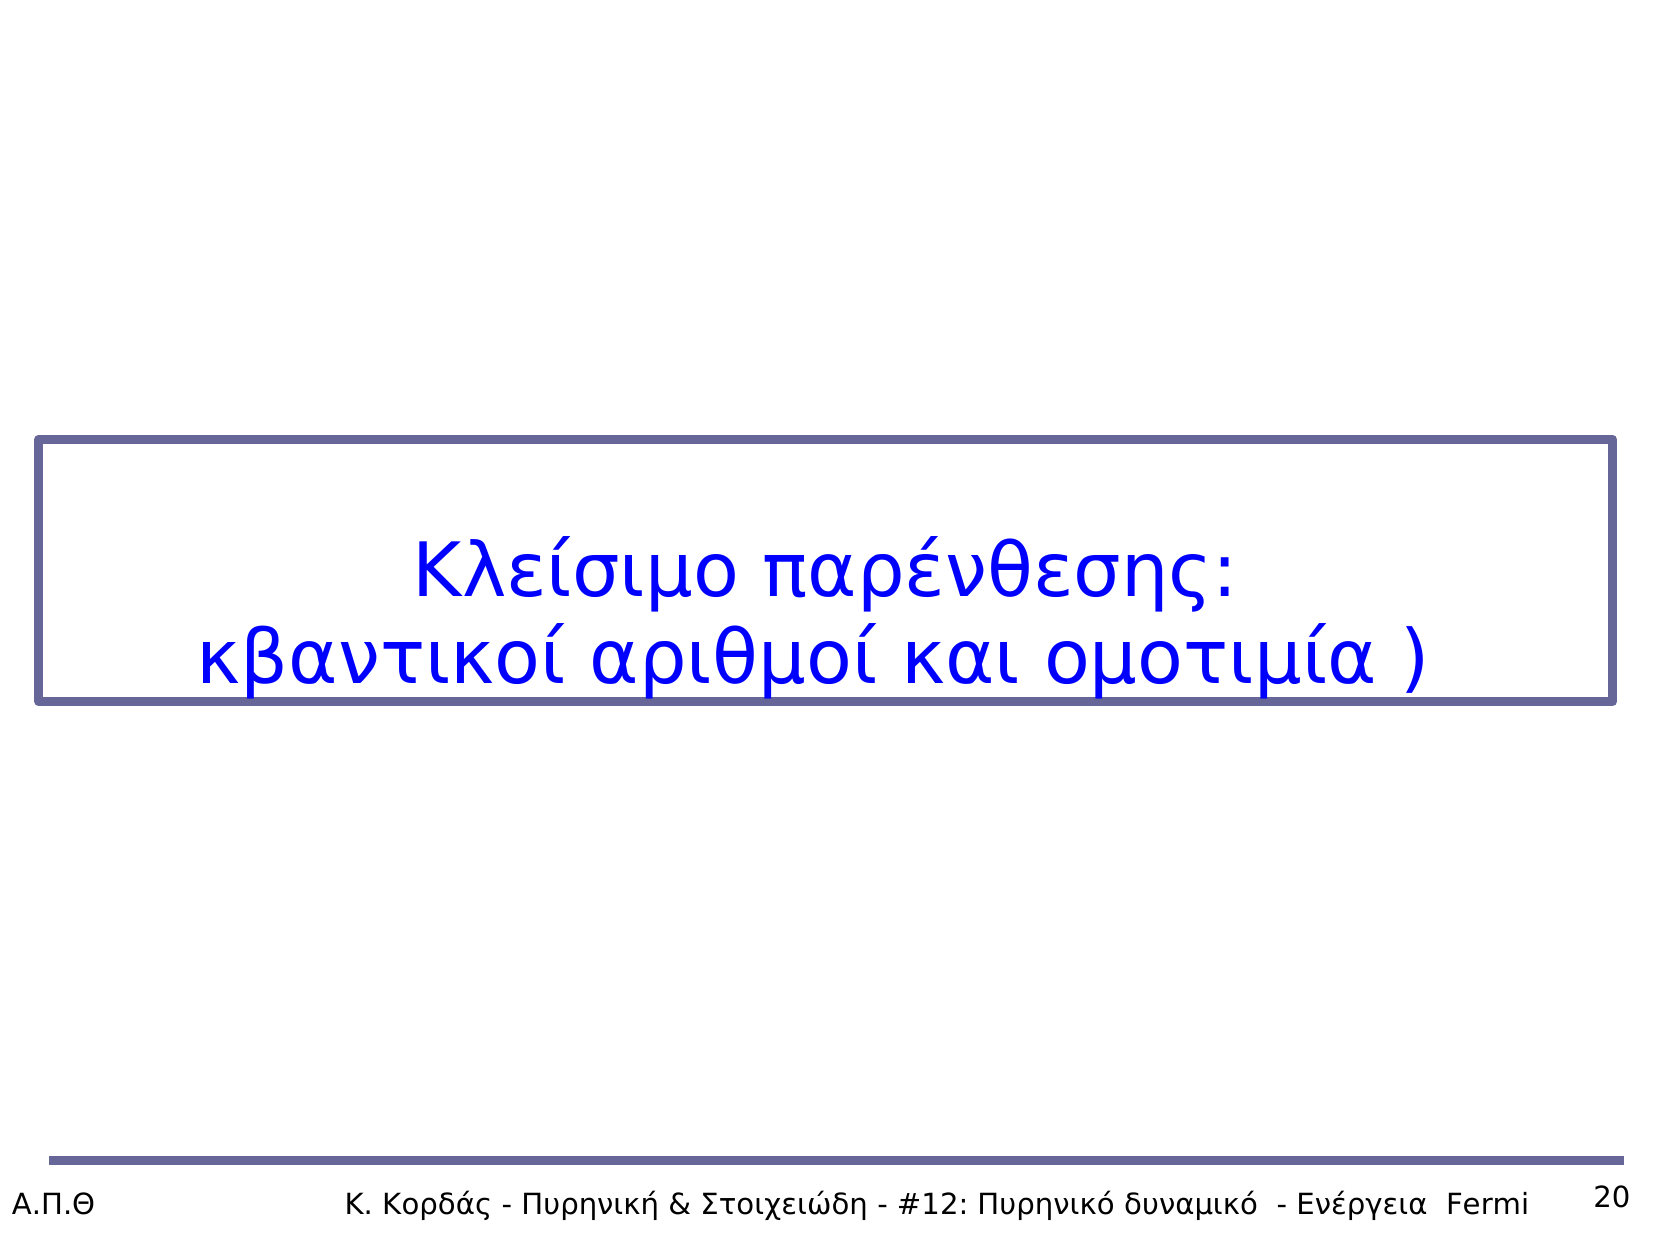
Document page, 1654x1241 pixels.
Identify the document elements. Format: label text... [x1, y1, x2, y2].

title Κλείσιμο παρένθεσης: κβαντικοί αριθμοί και ομοτιμία ) [38, 439, 1613, 702]
